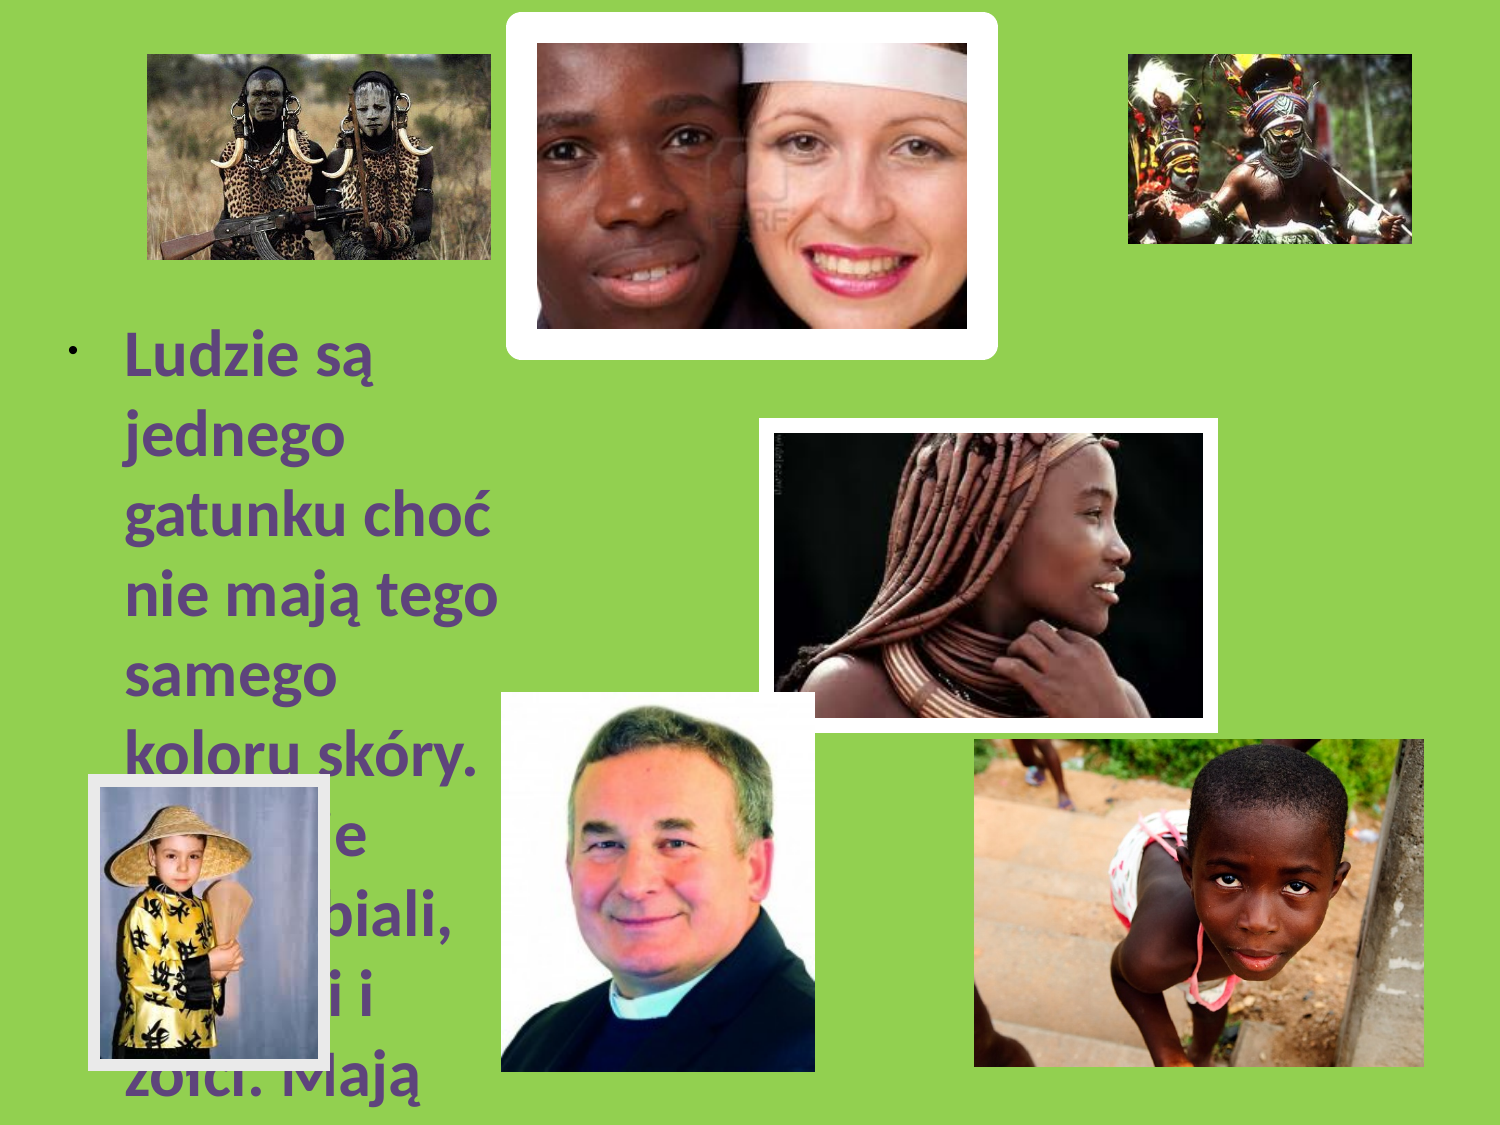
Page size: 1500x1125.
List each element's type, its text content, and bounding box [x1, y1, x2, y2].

picture [974, 739, 1424, 1067]
list Ludzie są jednego gatunku choć nie mają tego samego koloru skóry. Są ludzie czarni, biali, brązowi i żółci. Mają inne kultury np., inne religie, wierzą w cos niezwykłego. Ludzie mówią w różnych językach np., po angielsku, włosku, polsku, niemiecku, arabsku i w wielu innych. [53, 302, 547, 740]
picture [1128, 54, 1412, 244]
picture [501, 432, 1204, 1073]
picture [537, 42, 968, 329]
picture [100, 786, 318, 1059]
picture [147, 54, 491, 261]
